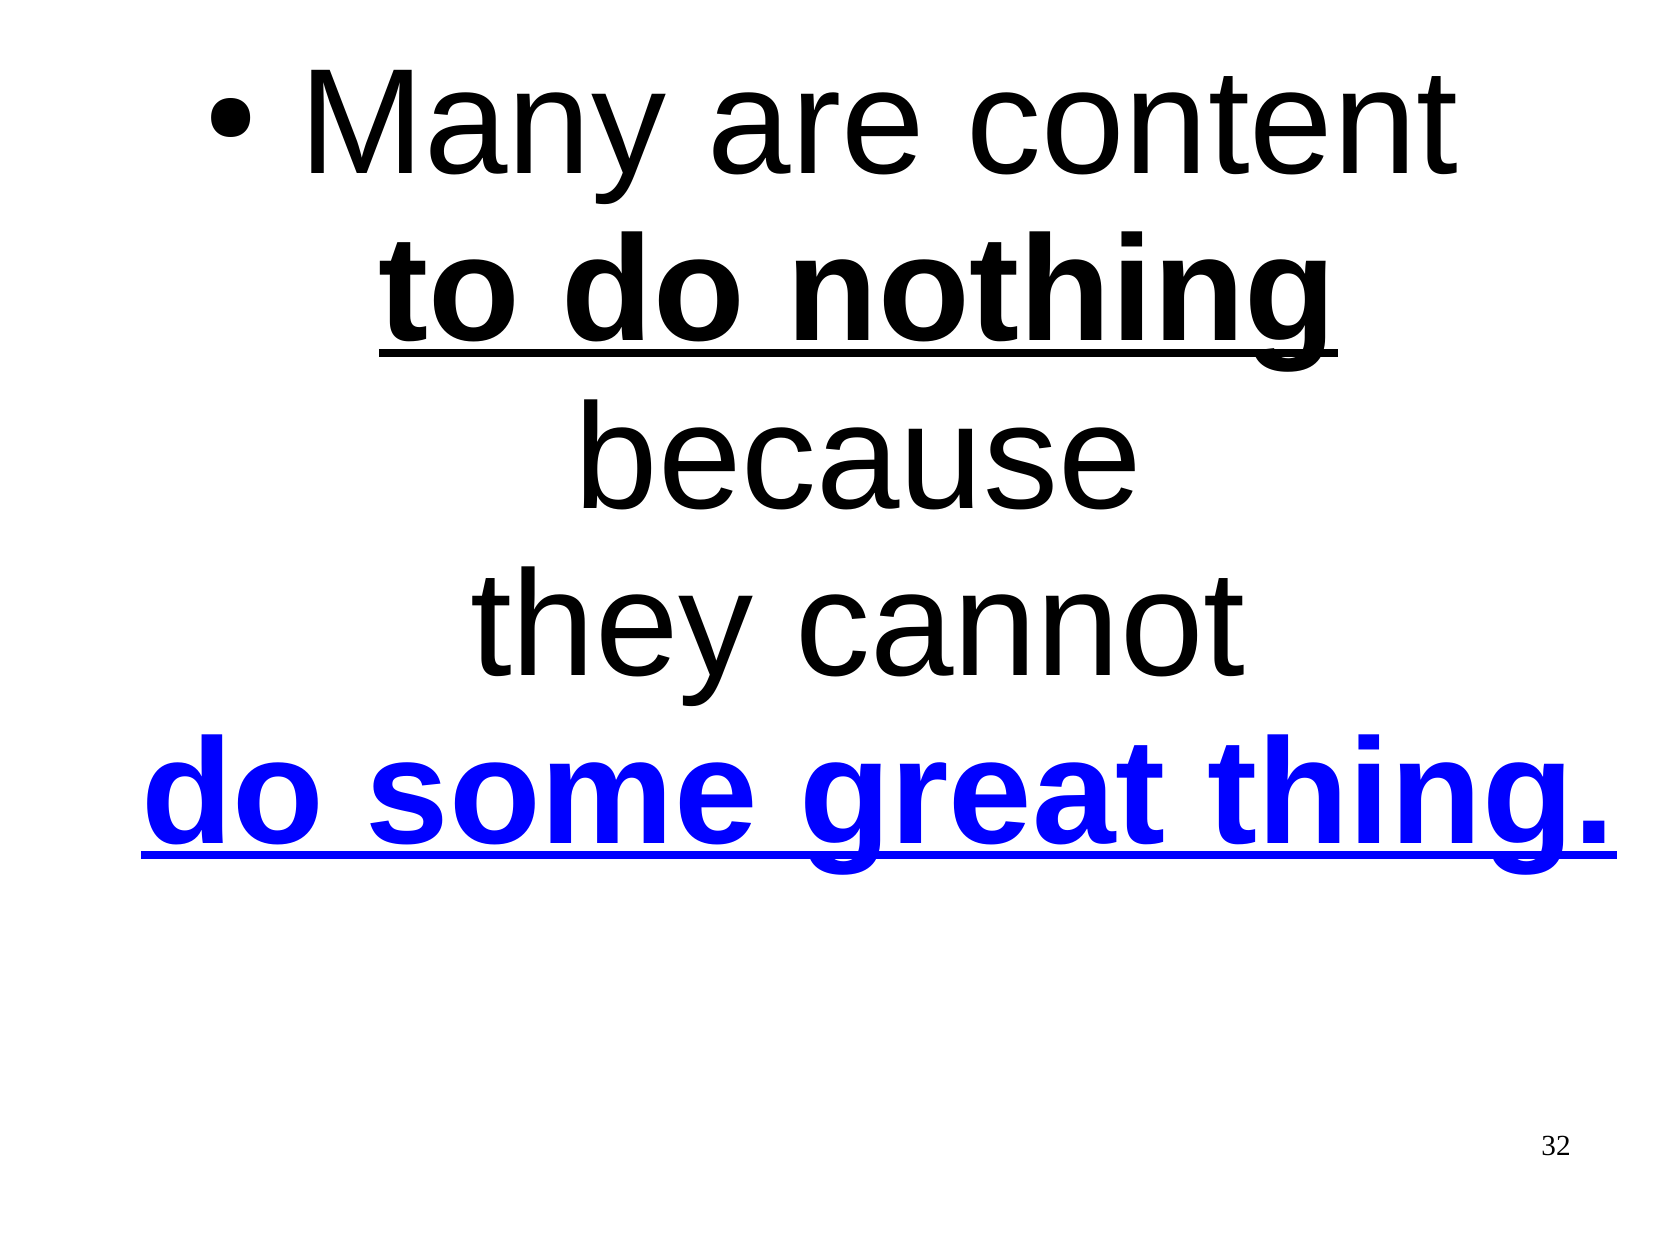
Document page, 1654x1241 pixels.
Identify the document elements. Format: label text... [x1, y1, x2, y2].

list Many are content to do nothing because they cannot do some great thing. [37, 37, 1651, 1201]
